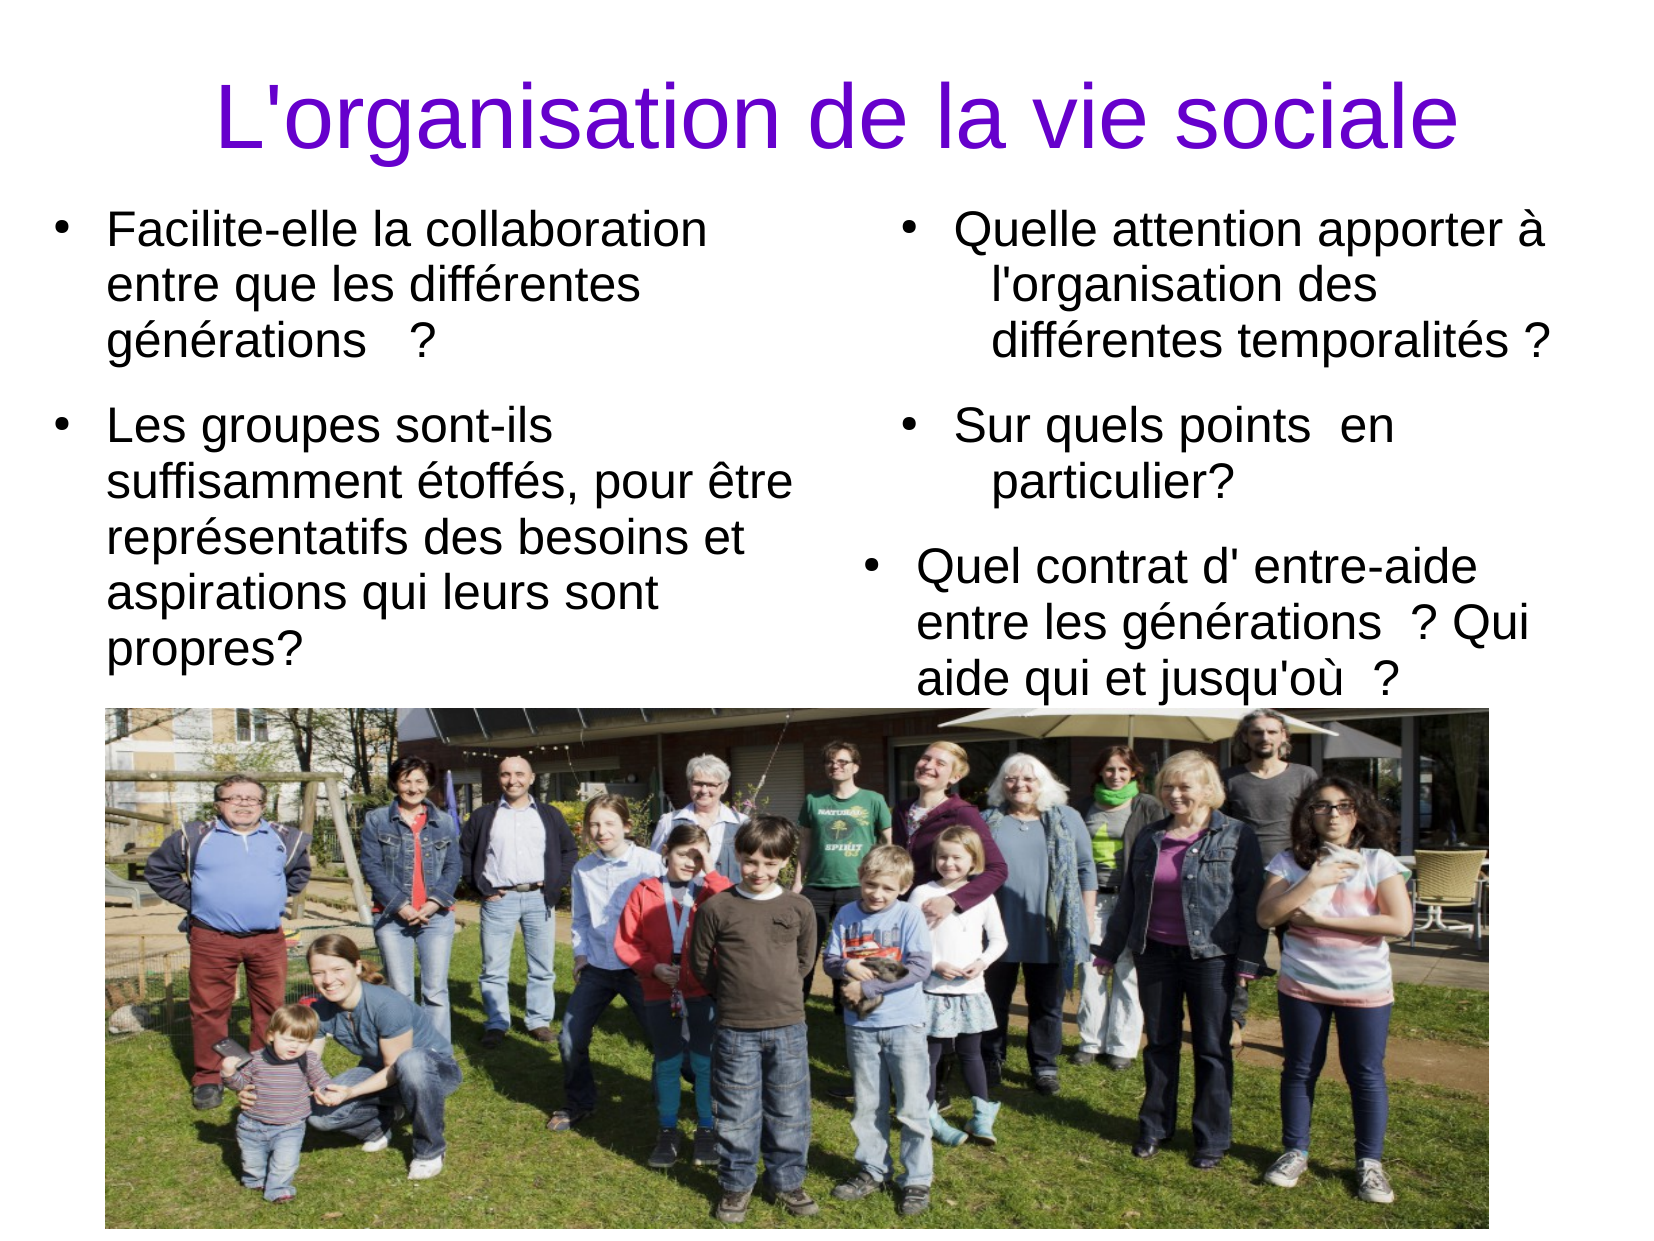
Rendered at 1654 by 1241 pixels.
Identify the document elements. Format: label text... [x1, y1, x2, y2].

title L'organisation de la vie sociale [94, 64, 1583, 272]
list Quelle attention apporter à l'organisation des différentes temporalités ? Sur quels points en particulier? Quel contrat d' entre-aide entre les générations ? Qui aide qui et jusqu'où ? [845, 200, 1572, 1109]
list Facilite-elle la collaboration entre que les différentes générations ? Les groupes sont-ils suffisamment étoffés, pour être représentatifs des besoins et aspirations qui leurs sont propres? [35, 200, 809, 934]
picture [105, 708, 1489, 1229]
